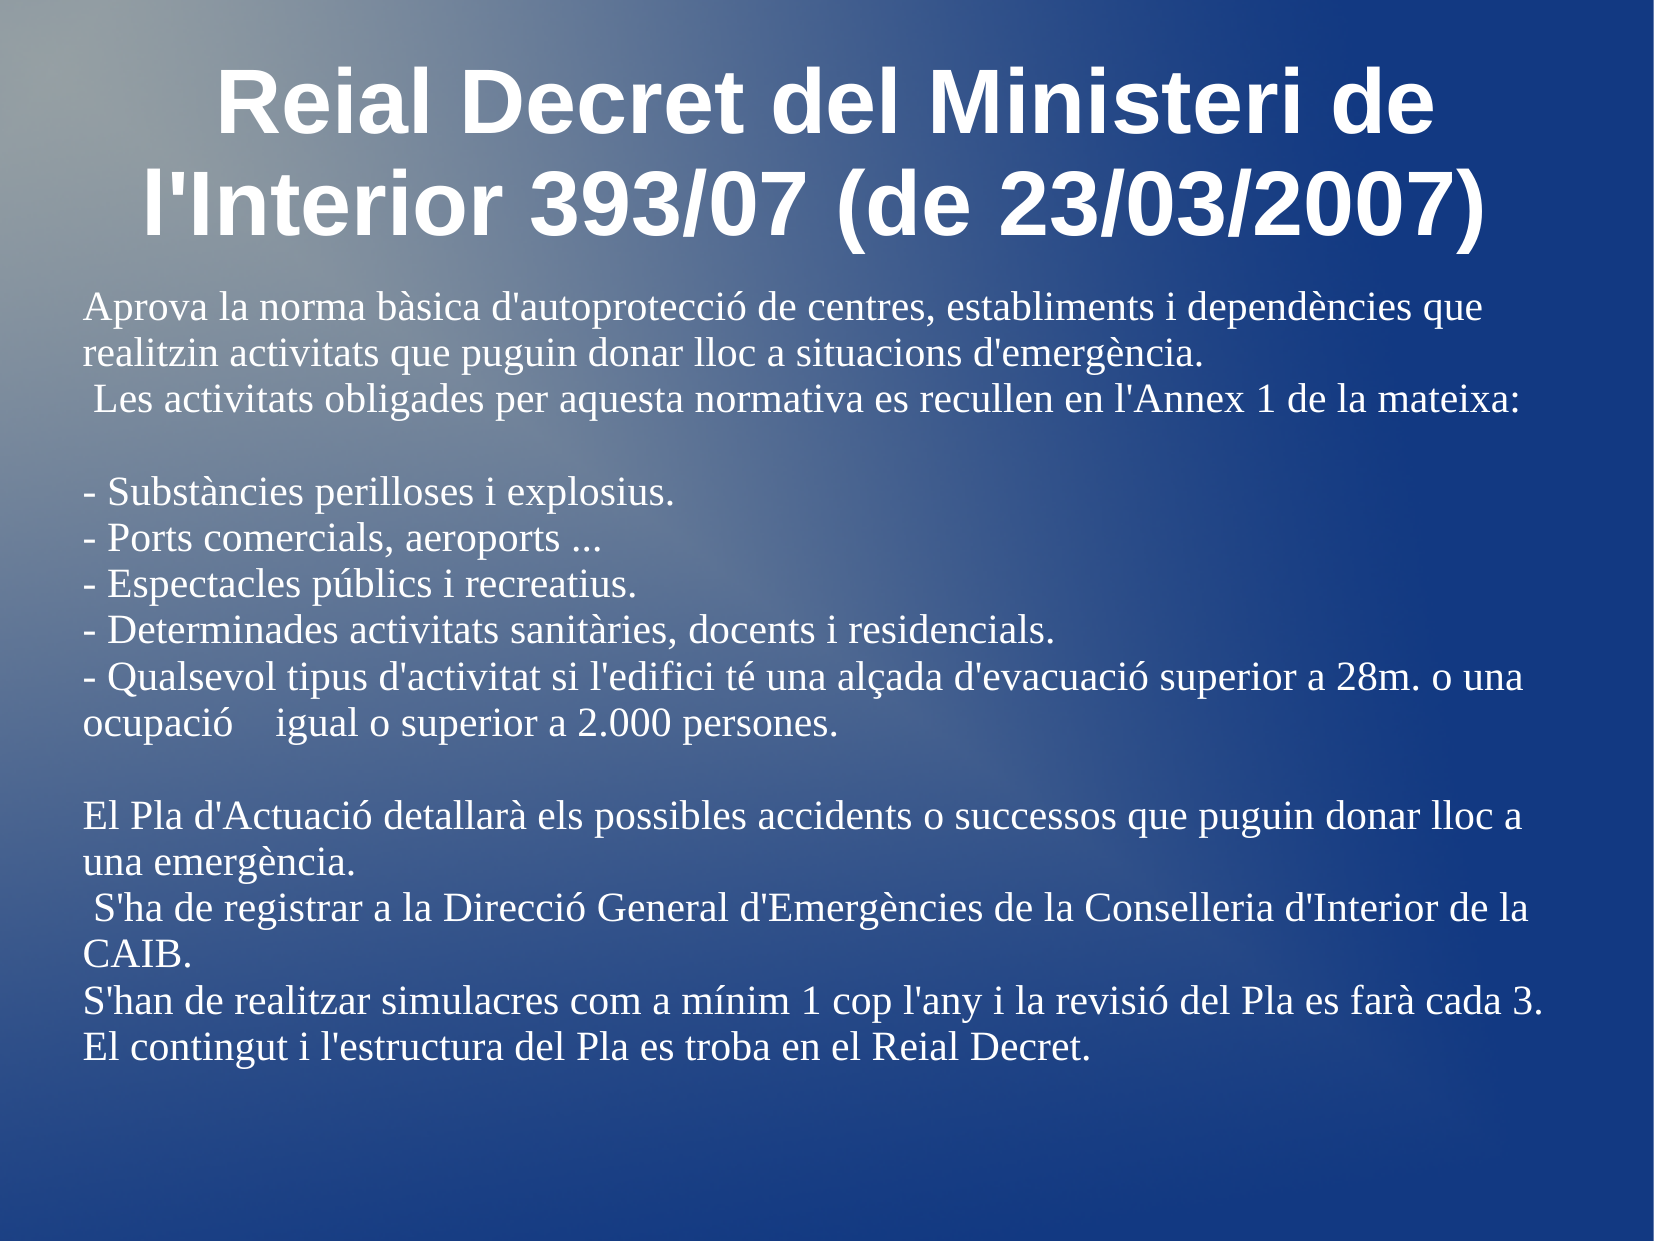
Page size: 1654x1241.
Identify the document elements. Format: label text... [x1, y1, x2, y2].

picture [0, 0, 1654, 1241]
title Reial Decret del Ministeri de l'Interior 393/07 (de 23/03/2007) [82, 49, 1571, 257]
subtitle Aprova la norma bàsica d'autoprotecció de centres, establiments i dependències que realitzin activitats que puguin donar lloc a situacions d'emergència. Les activitats obligades per aquesta normativa es recullen en l'Annex 1 de la mateixa: - Substàncies perilloses i explosius. - Ports comercials, aeroports ... - Espectacles públics i recreatius. - Determinades activitats sanitàries, docents i residencials. - Qualsevol tipus d'activitat si l'edifici té una alçada d'evacuació superior a 28m. o una ocupació igual o superior a 2.000 persones. El Pla d'Actuació detallarà els possibles accidents o successos que puguin donar lloc a una emergència. S'ha de registrar a la Direcció General d'Emergències de la Conselleria d'Interior de la CAIB. S'han de realitzar simulacres com a mínim 1 cop l'any i la revisió del Pla es farà cada 3. El contingut i l'estructura del Pla es troba en el Reial Decret. [82, 276, 1571, 1123]
